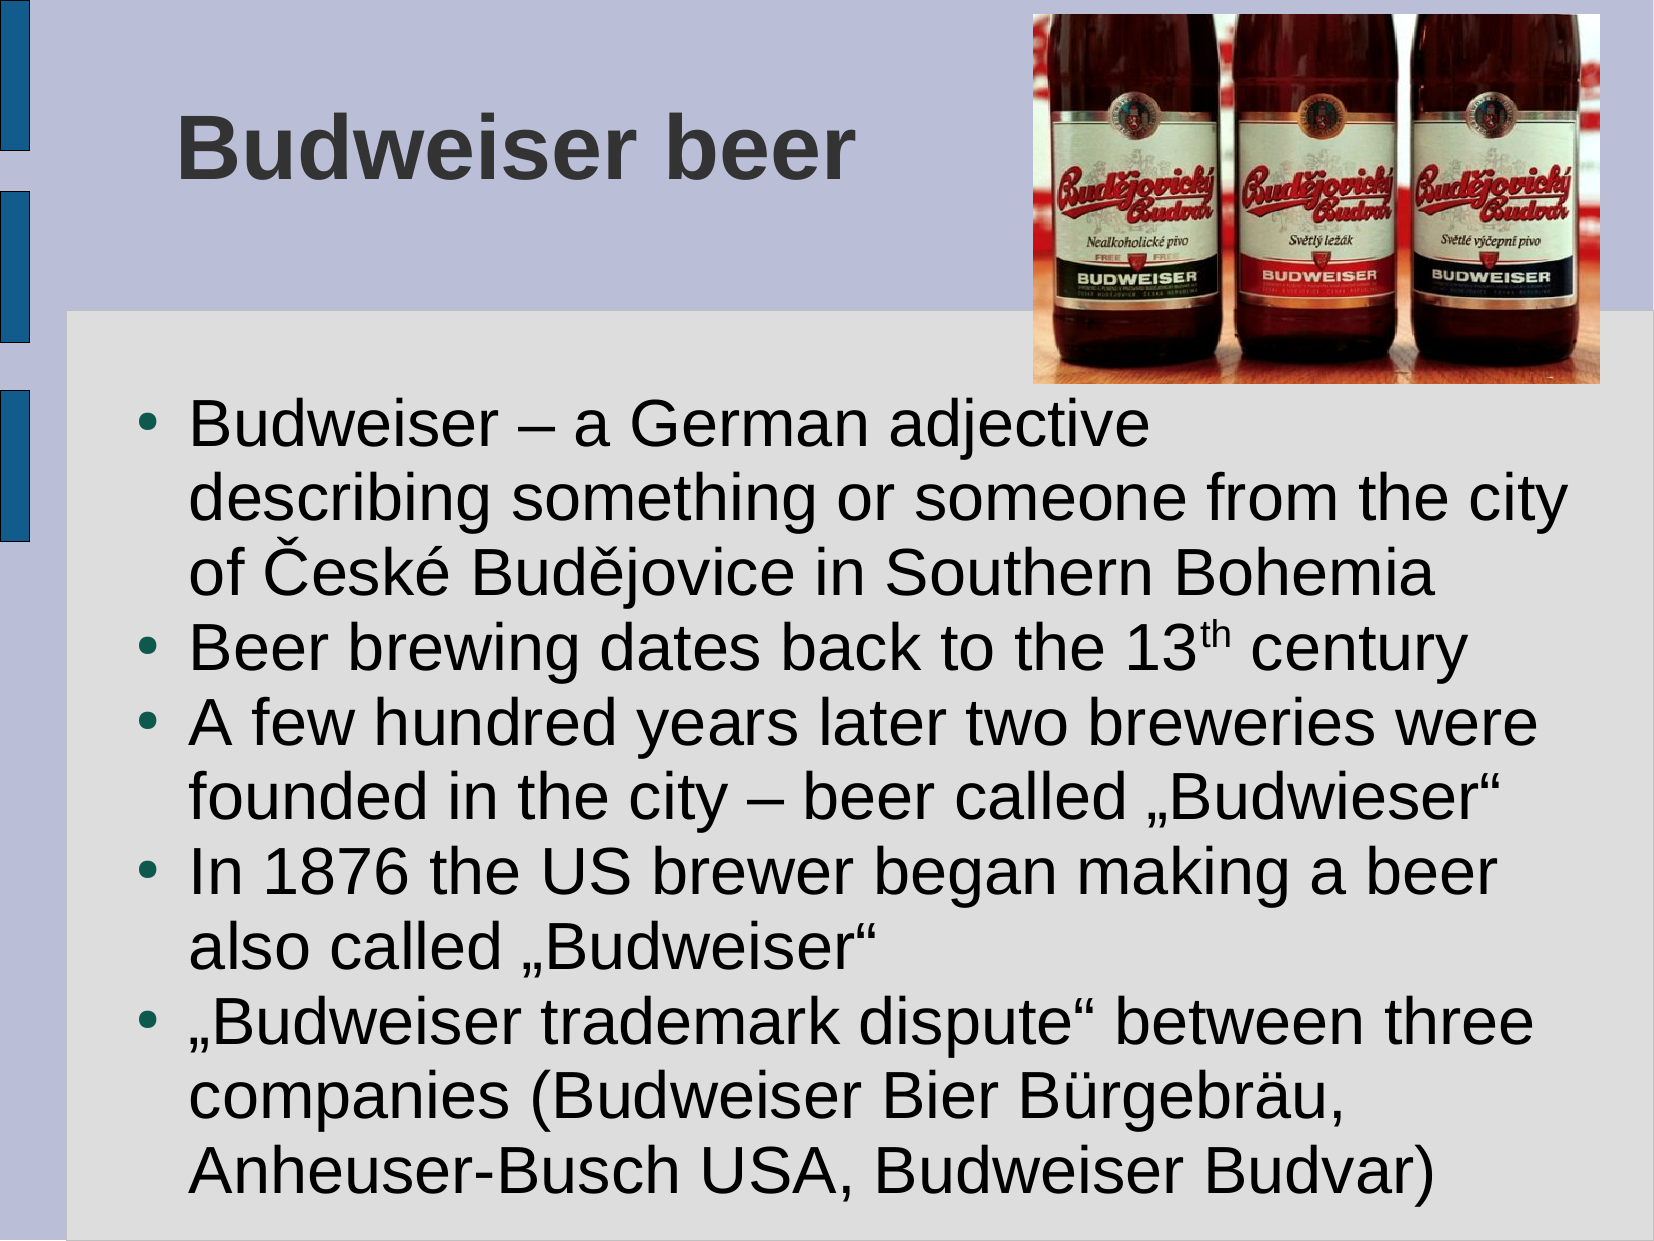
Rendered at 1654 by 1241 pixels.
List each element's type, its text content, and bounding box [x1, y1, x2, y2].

list Budweiser – a German adjective describing something or someone from the city of České Budějovice in Southern Bohemia Beer brewing dates back to the 13th century A few hundred years later two breweries were founded in the city – beer called „Budwieser“ In 1876 the US brewer began making a beer also called „Budweiser“ „Budweiser trademark dispute“ between three companies (Budweiser Bier Bürgebräu, Anheuser-Busch USA, Budweiser Budvar) [118, 385, 1605, 1211]
picture [1033, 14, 1600, 384]
title Budweiser beer [0, 59, 1033, 237]
